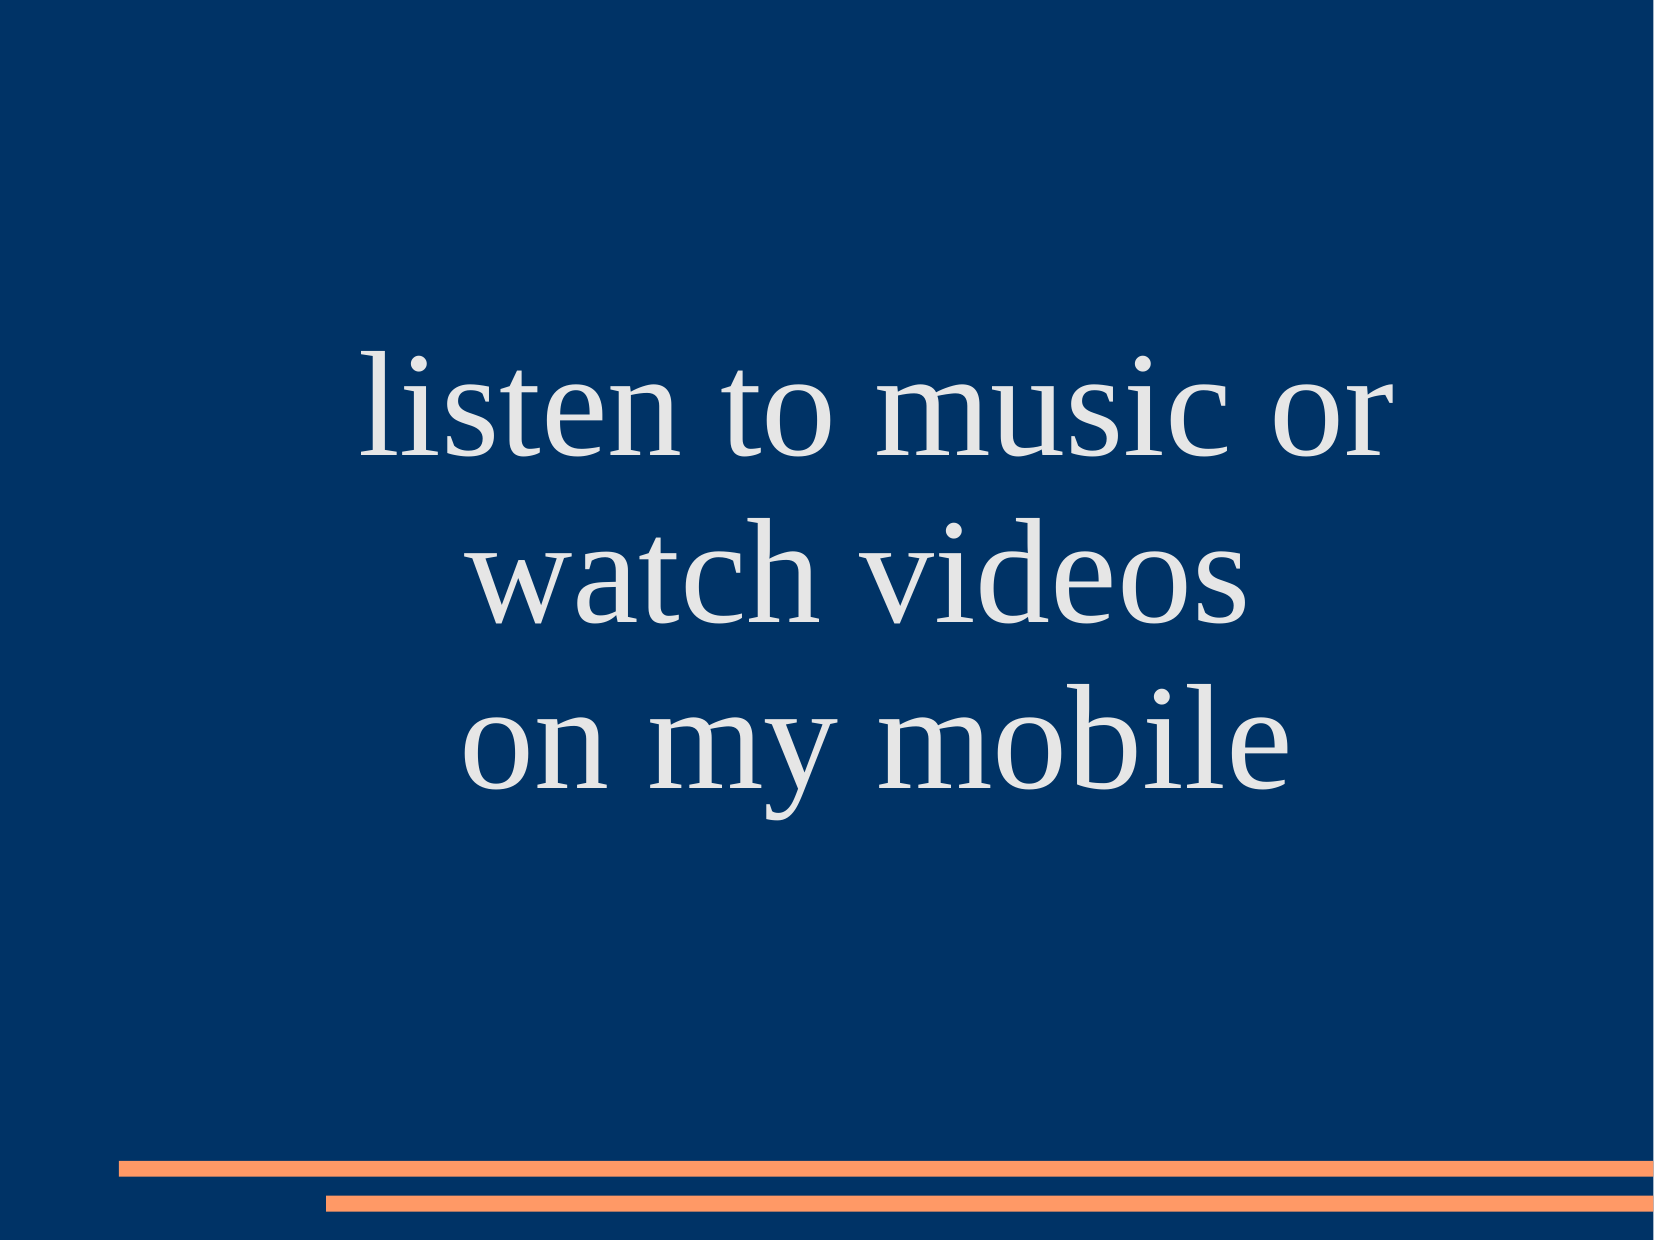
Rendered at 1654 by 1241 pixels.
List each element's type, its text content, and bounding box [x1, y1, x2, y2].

list listen to music or watch videos on my mobile [121, 322, 1561, 1132]
